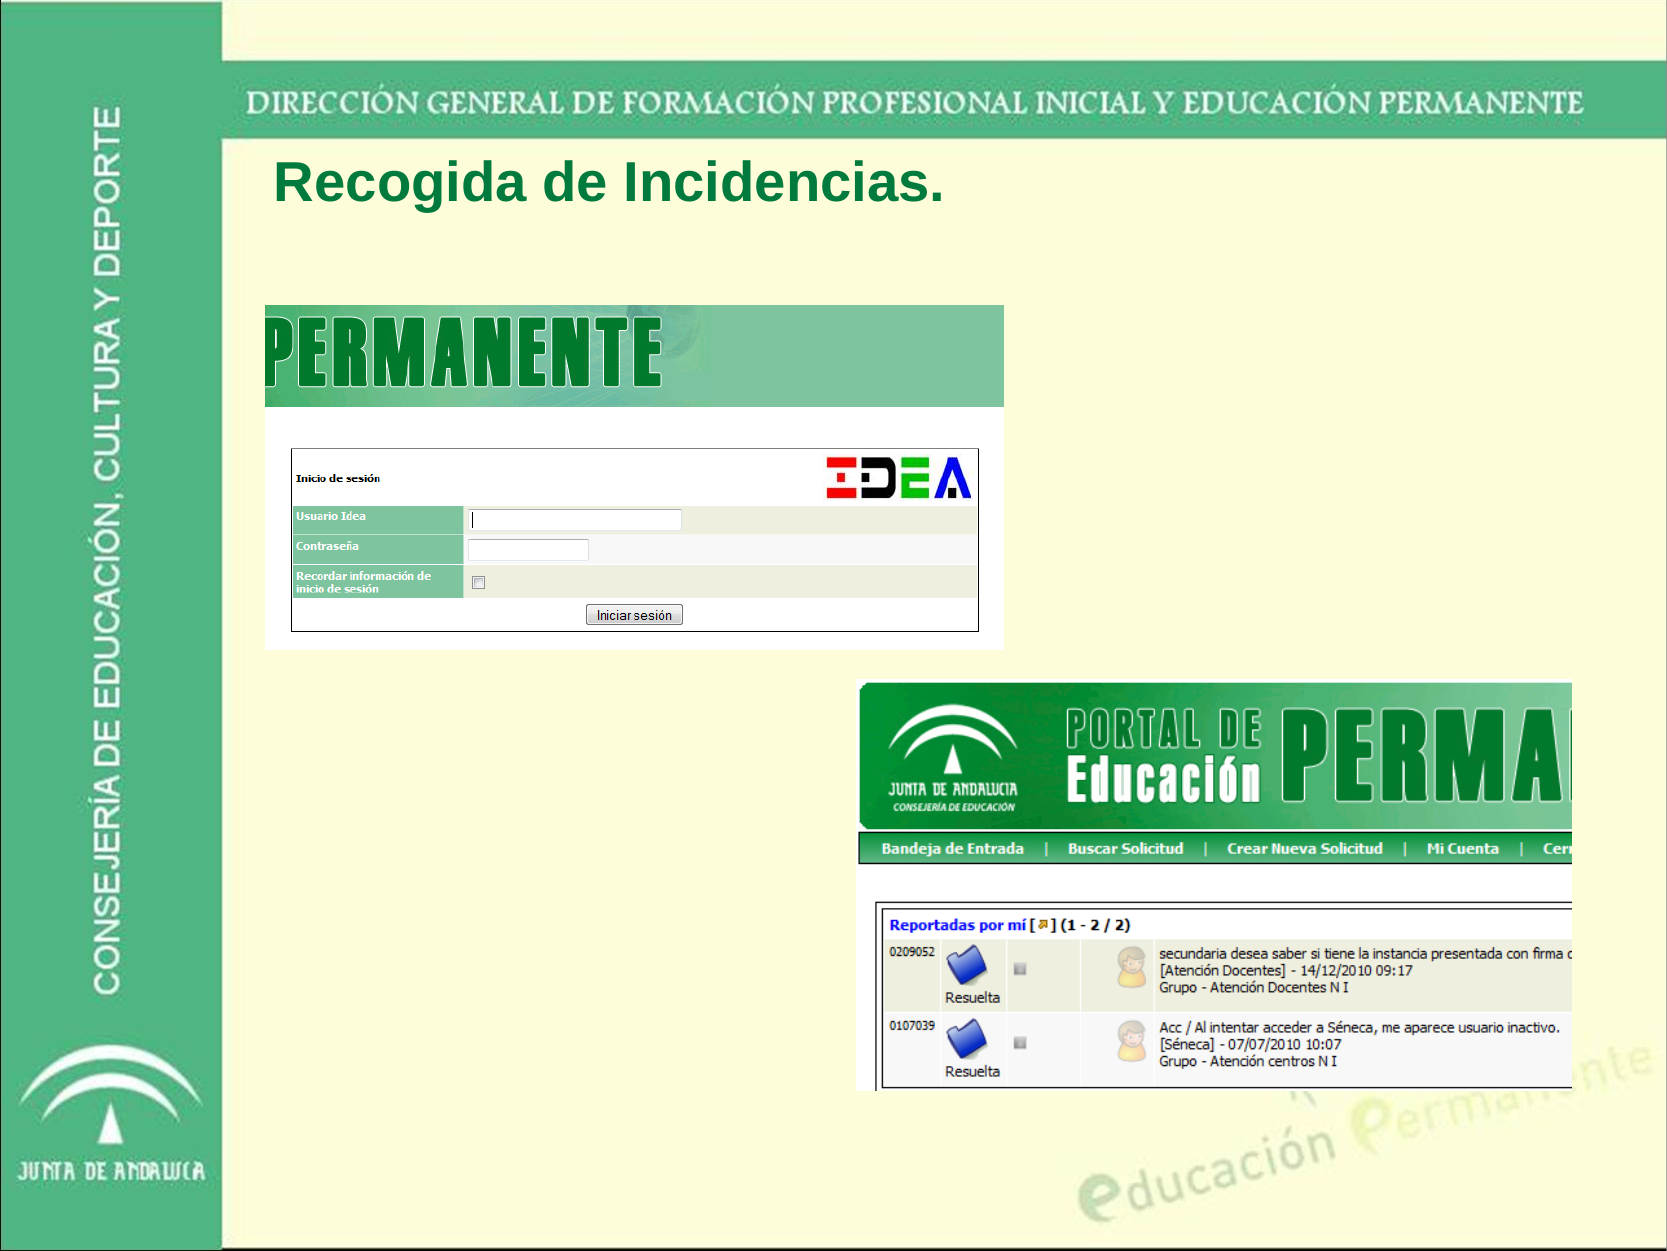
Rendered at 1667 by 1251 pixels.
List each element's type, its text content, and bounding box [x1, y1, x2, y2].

text_box Recogida de Incidencias. [273, 150, 1594, 279]
picture [0, 0, 1667, 1251]
